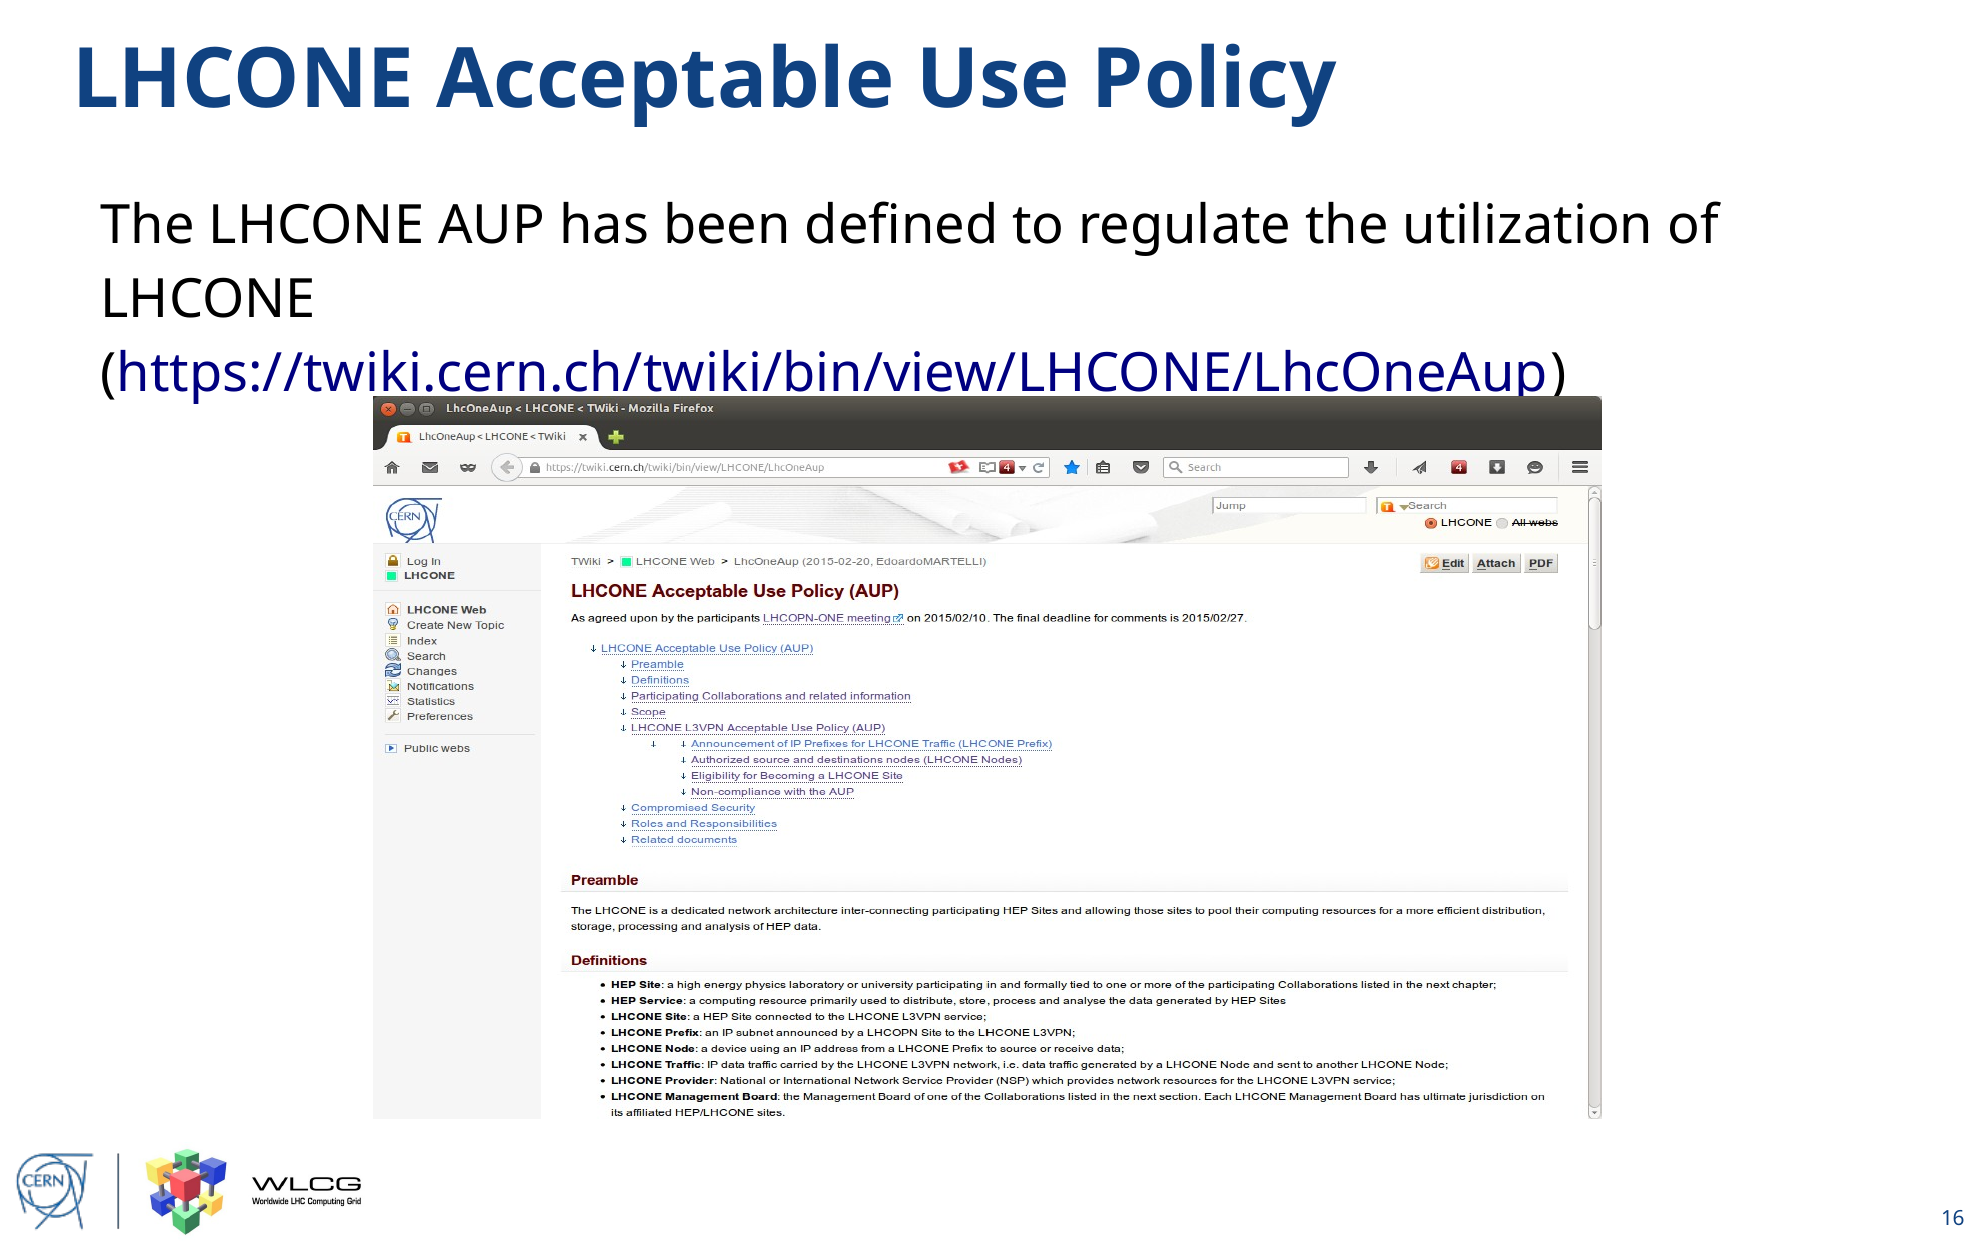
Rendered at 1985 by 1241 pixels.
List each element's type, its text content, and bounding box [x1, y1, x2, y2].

text_box The LHCONE AUP has been defined to regulate the utilization of LHCONE (https://twiki.cern.ch/twiki/bin/view/LHCONE/LhcOneAup) [85, 178, 1895, 1139]
picture [16, 1188, 64, 1236]
picture [19, 1188, 64, 1207]
picture [373, 396, 1602, 1119]
picture [138, 1142, 377, 1241]
picture [51, 1200, 64, 1215]
picture [38, 1207, 55, 1215]
title LHCONE Acceptable Use Policy [72, 0, 1834, 166]
